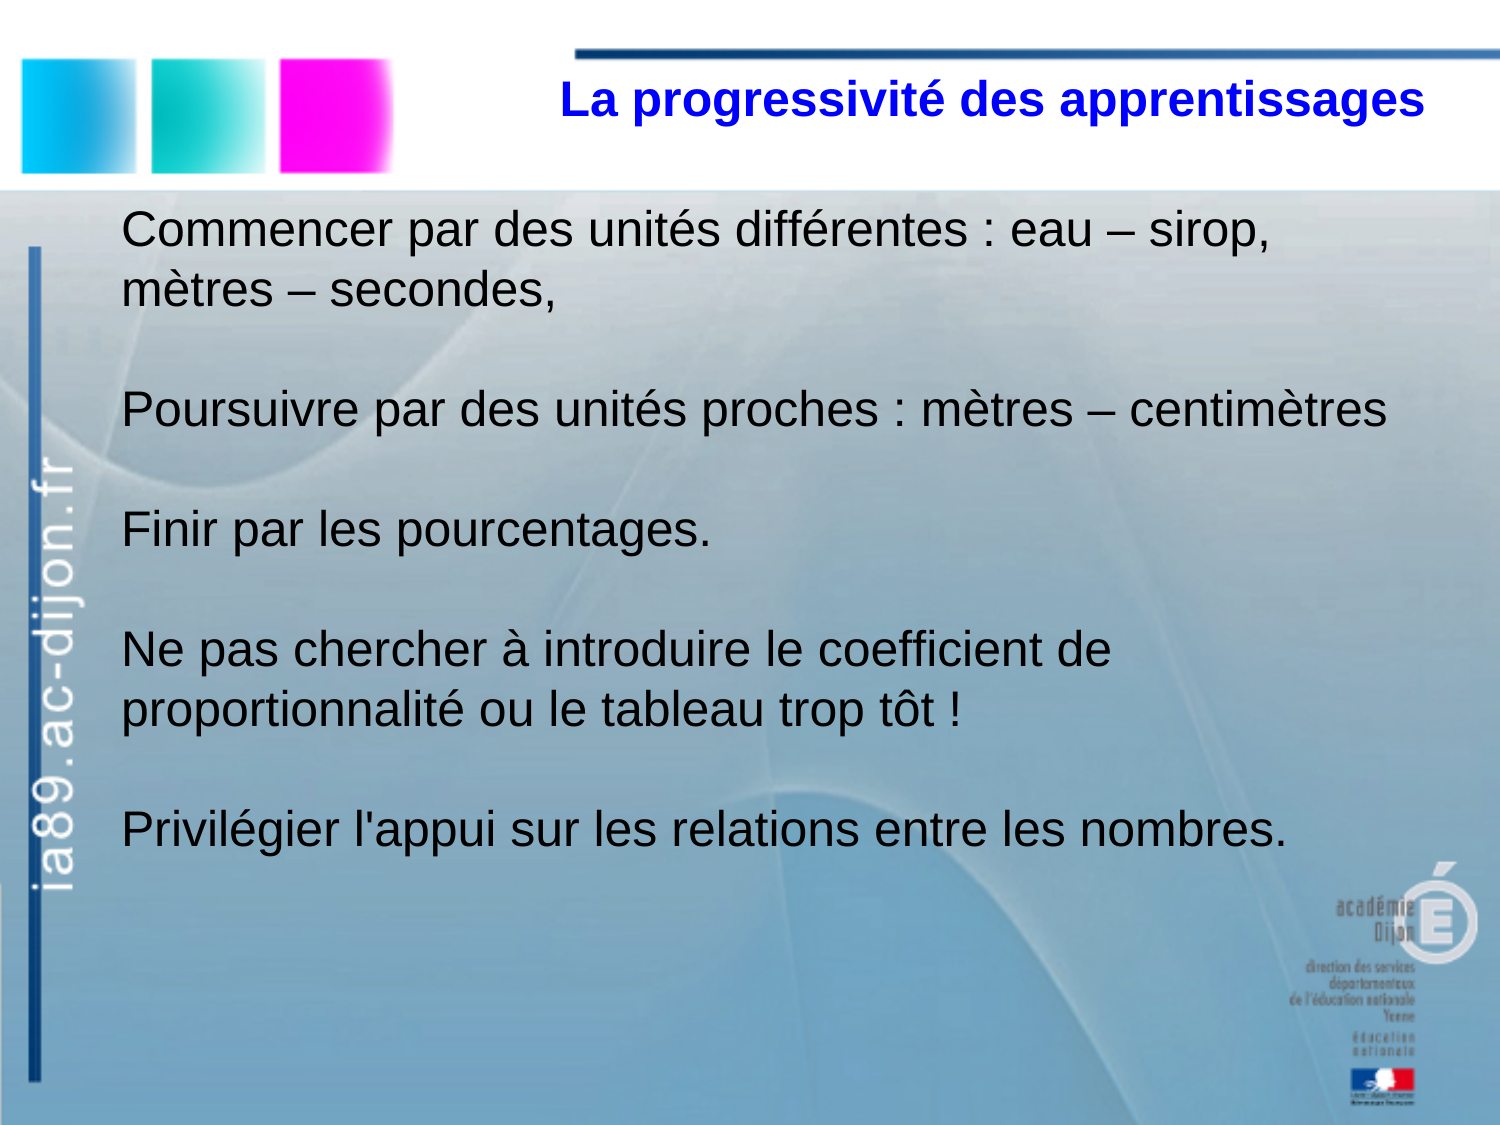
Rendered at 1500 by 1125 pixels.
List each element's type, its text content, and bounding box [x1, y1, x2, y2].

text_box Commencer par des unités différentes : eau – sirop, mètres – secondes, Poursuivre par des unités proches : mètres – centimètres Finir par les pourcentages. Ne pas chercher à introduire le coefficient de proportionnalité ou le tableau trop tôt ! Privilégier l'appui sur les relations entre les nombres. [106, 188, 1406, 864]
text_box La progressivité des apprentissages [531, 59, 1441, 134]
picture [0, 0, 1500, 1125]
